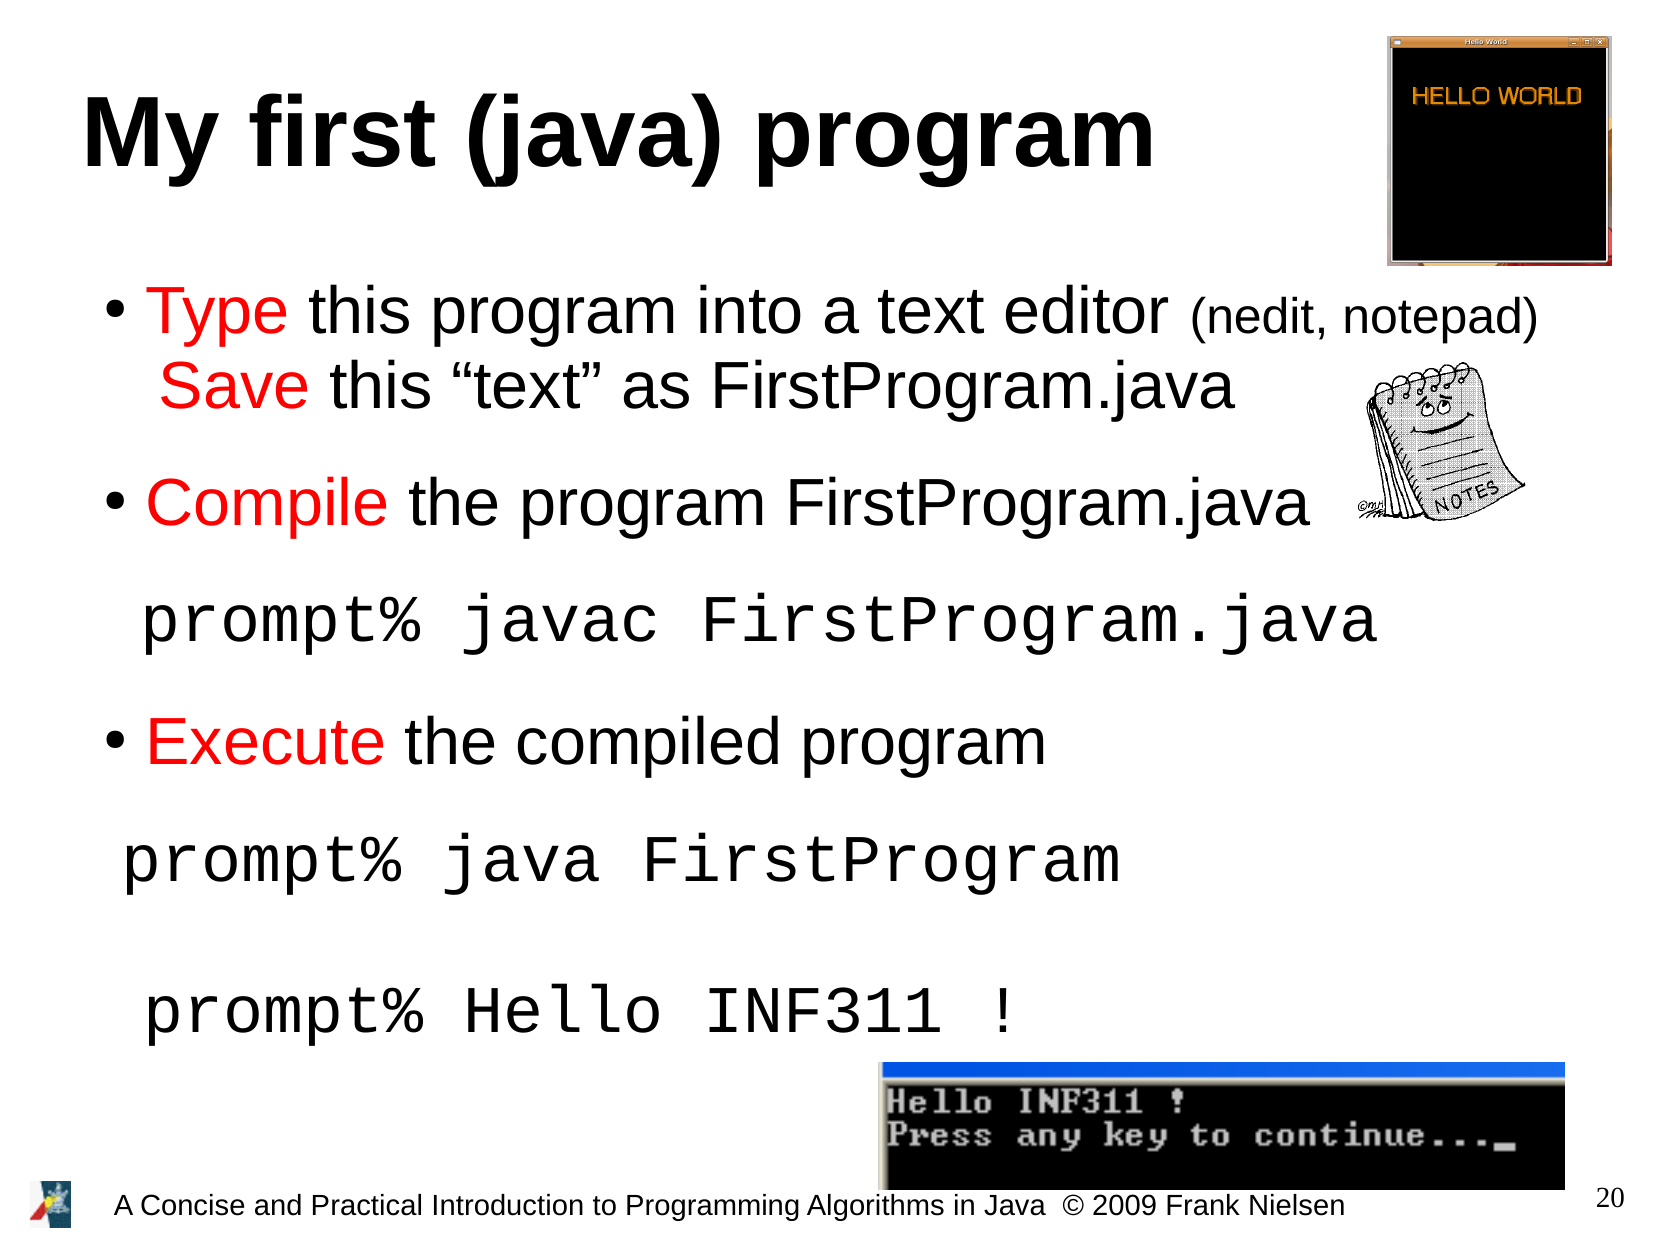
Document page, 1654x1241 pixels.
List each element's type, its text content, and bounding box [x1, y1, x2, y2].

text_box Type this program into a text editor (nedit, notepad) Save this “text” as FirstProgram.java Compile the program FirstProgram.java prompt% javac FirstProgram.java Execute the compiled program prompt% java FirstProgram prompt% Hello INF311 ! [88, 265, 1554, 1060]
text_box My first (java) program [67, 68, 1387, 195]
picture [878, 1062, 1565, 1190]
picture [1387, 36, 1612, 266]
picture [1342, 354, 1536, 532]
picture [29, 1181, 71, 1228]
